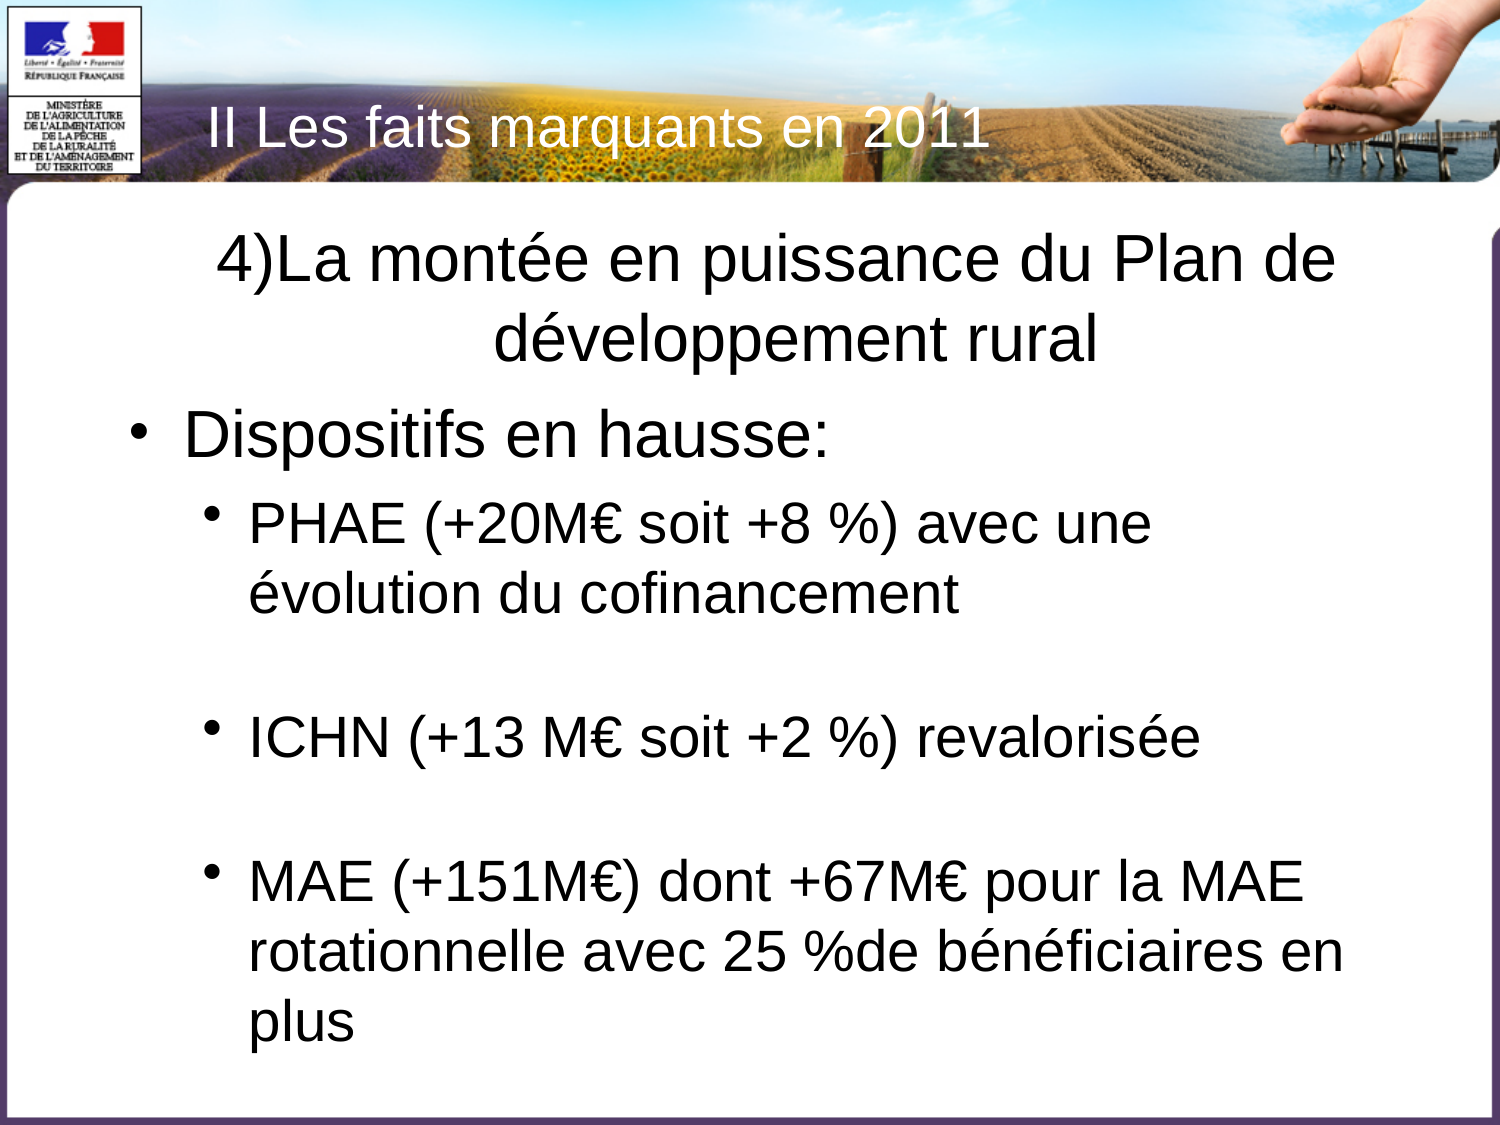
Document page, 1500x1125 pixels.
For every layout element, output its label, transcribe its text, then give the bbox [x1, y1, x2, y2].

text_box II Les faits marquants en 2011 [206, 88, 1372, 159]
list 4)La montée en puissance du Plan de développement rural Dispositifs en hausse: PHAE (+20M€ soit +8 %) avec une évolution du cofinancement ICHN (+13 M€ soit +2 %) revalorisée MAE (+151M€) dont +67M€ pour la MAE rotationnelle avec 25 %de bénéficiaires en plus [112, 206, 1387, 1125]
picture [0, 0, 1500, 1125]
